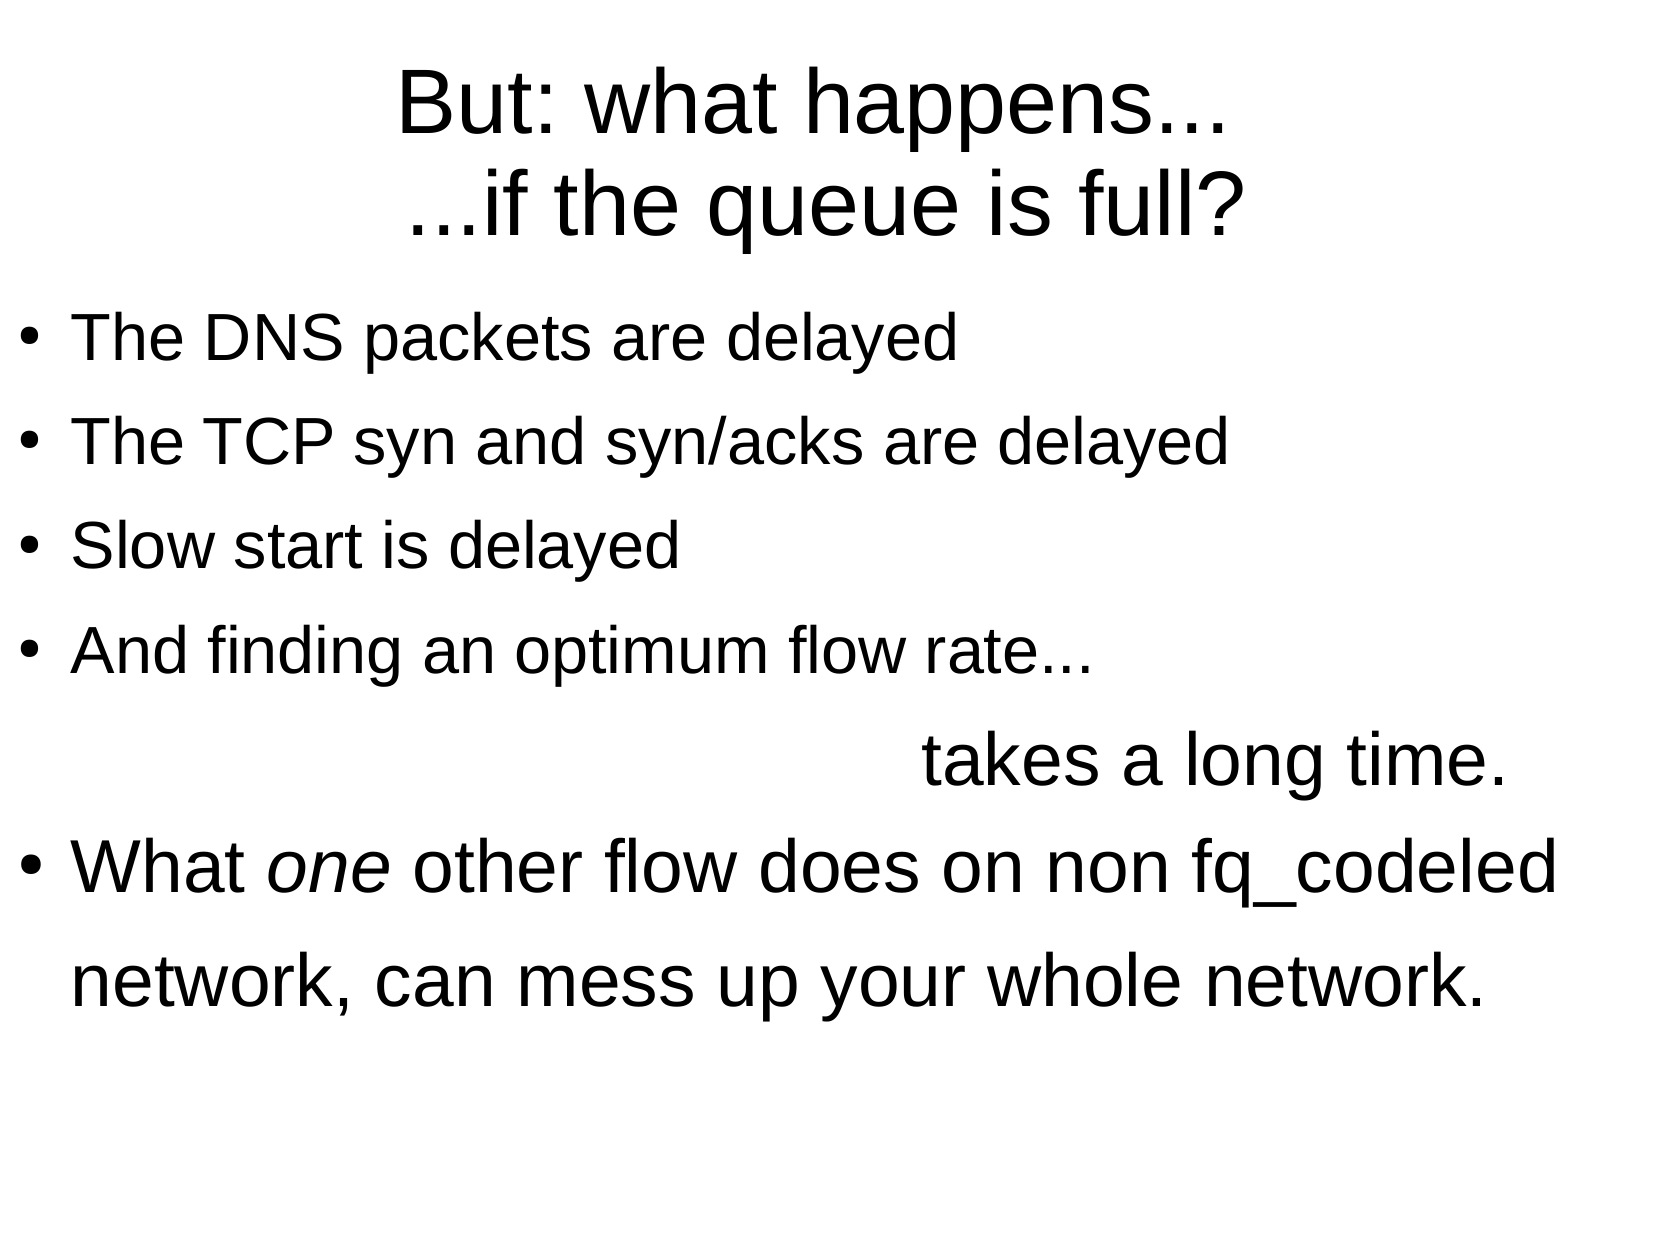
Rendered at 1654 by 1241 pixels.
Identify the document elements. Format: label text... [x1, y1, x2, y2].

title But: what happens... ...if the queue is full? [82, 49, 1571, 257]
list The DNS packets are delayed The TCP syn and syn/acks are delayed Slow start is delayed And finding an optimum flow rate... takes a long time. What one other flow does on non fq_codeled network, can mess up your whole network. [0, 300, 1654, 1241]
